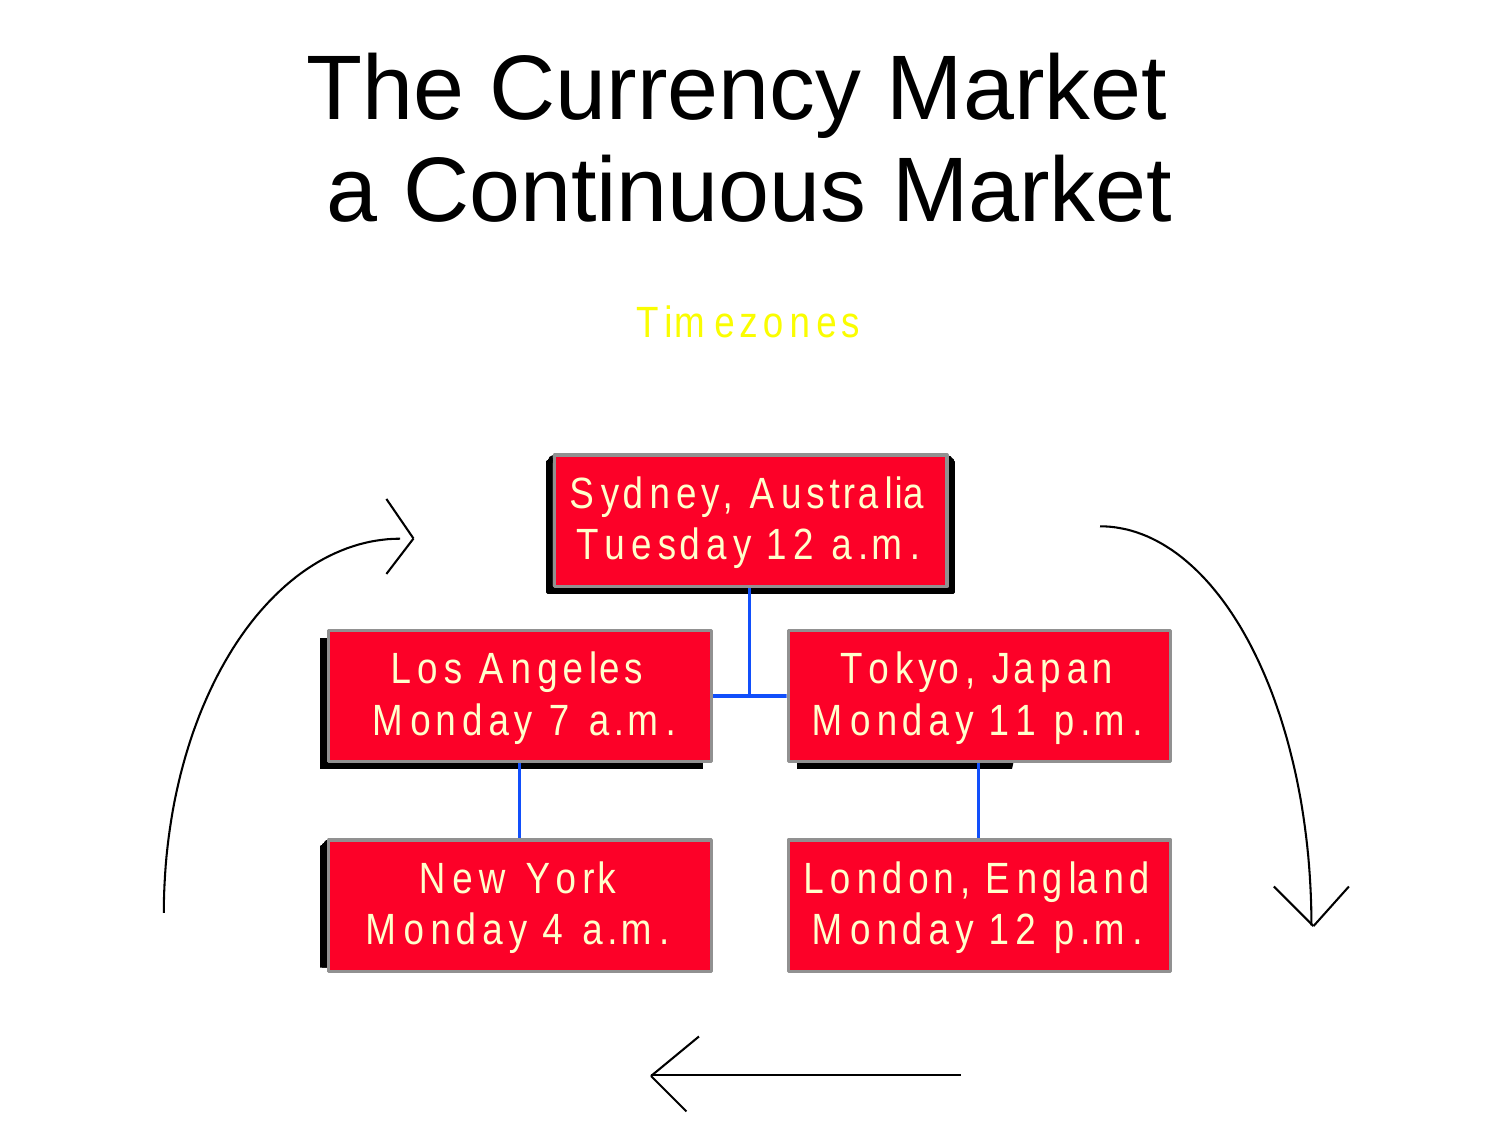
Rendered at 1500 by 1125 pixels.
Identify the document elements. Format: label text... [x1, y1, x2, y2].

title The Currency Market a Continuous Market [75, 21, 1426, 257]
chart [315, 287, 1185, 984]
